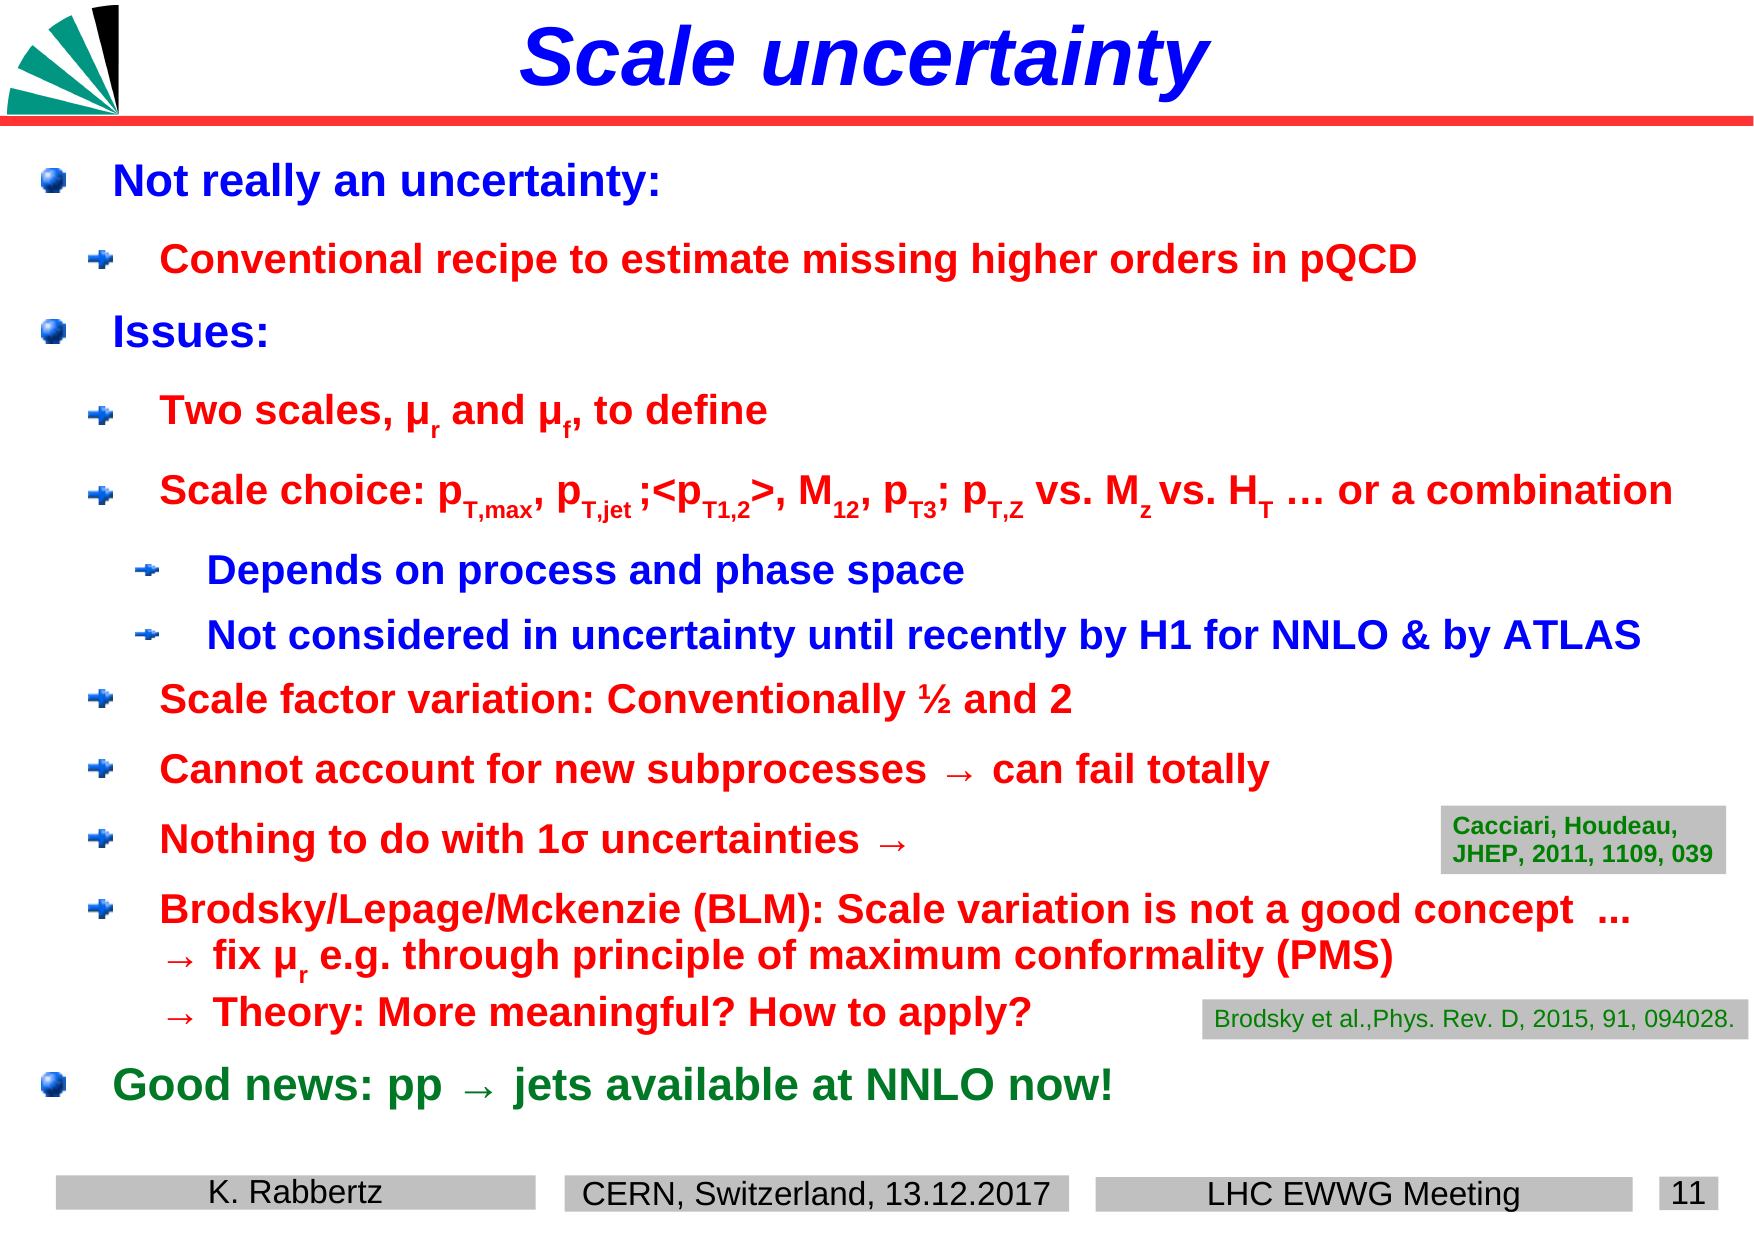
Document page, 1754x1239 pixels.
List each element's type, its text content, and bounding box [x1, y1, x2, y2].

picture [7, 5, 119, 116]
text_box Cacciari, Houdeau, JHEP, 2011, 1109, 039 [1440, 805, 1720, 875]
list Not really an uncertainty: Conventional recipe to estimate missing higher orders in pQCD Issues: Two scales, μr and μf, to define Scale choice: pT,max, pT,jet ;<pT1,2>, M12, pT3; pT,Z vs. Mz vs. HT … or a combination Depends on process and phase space Not considered in uncertainty until recently by H1 for NNLO & by ATLAS Scale factor variation: Conventionally ½ and 2 Cannot account for new subprocesses → can fail totally Nothing to do with 1σ uncertainties → Brodsky/Lepage/Mckenzie (BLM): Scale variation is not a good concept ... → fix μr e.g. through principle of maximum conformality (PMS) → Theory: More meaningful? How to apply? Good news: pp → jets available at NNLO now! [29, 155, 1728, 1116]
text_box Brodsky et al.,Phys. Rev. D, 2015, 91, 094028. [1202, 999, 1746, 1040]
title Scale uncertainty [123, 0, 1606, 114]
